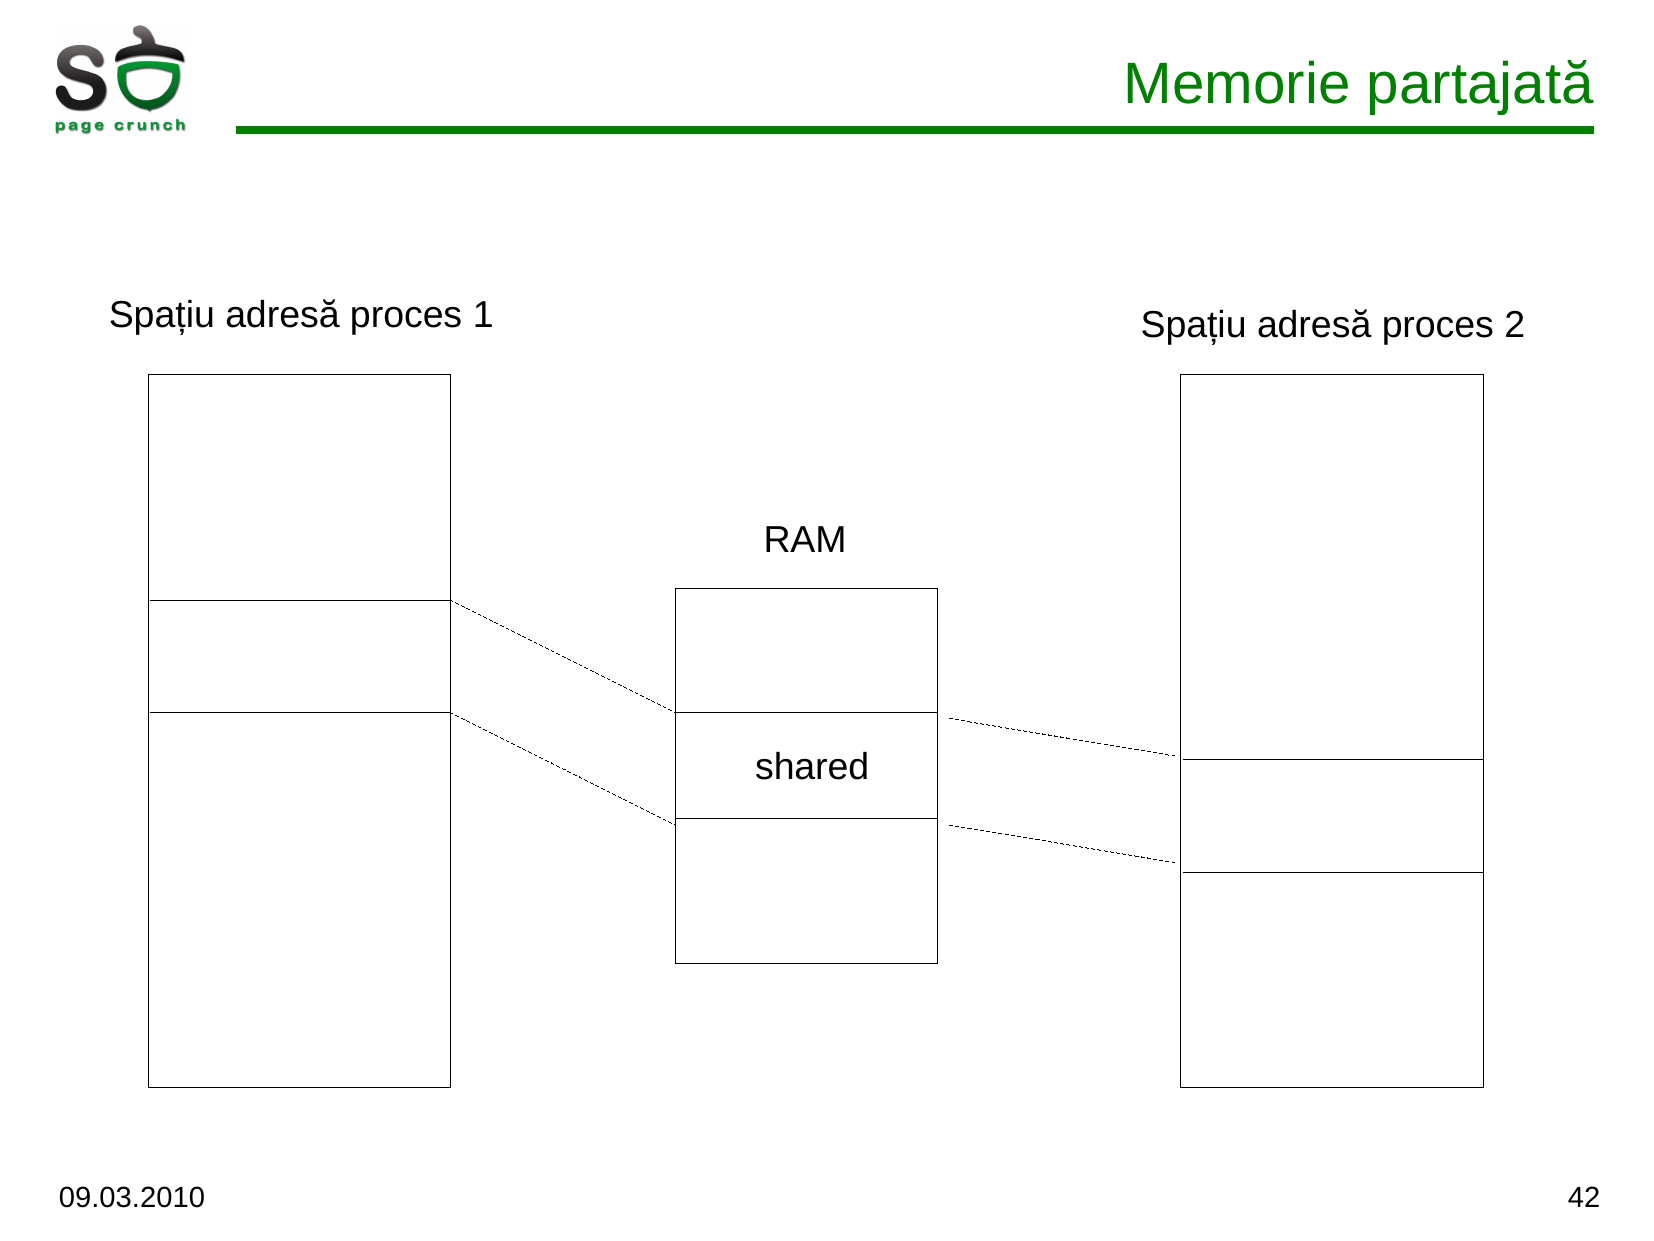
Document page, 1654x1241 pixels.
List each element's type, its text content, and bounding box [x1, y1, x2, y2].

text_box [675, 713, 938, 818]
text_box shared [718, 738, 906, 796]
text_box [1180, 374, 1484, 1088]
text_box [675, 819, 938, 964]
picture [53, 23, 188, 136]
title Memorie partajată [236, 49, 1595, 119]
text_box Spațiu adresă proces 2 [1089, 295, 1577, 353]
text_box Spațiu adresă proces 1 [57, 286, 546, 343]
text_box RAM [730, 511, 881, 568]
text_box [148, 374, 451, 1088]
text_box [675, 588, 938, 712]
